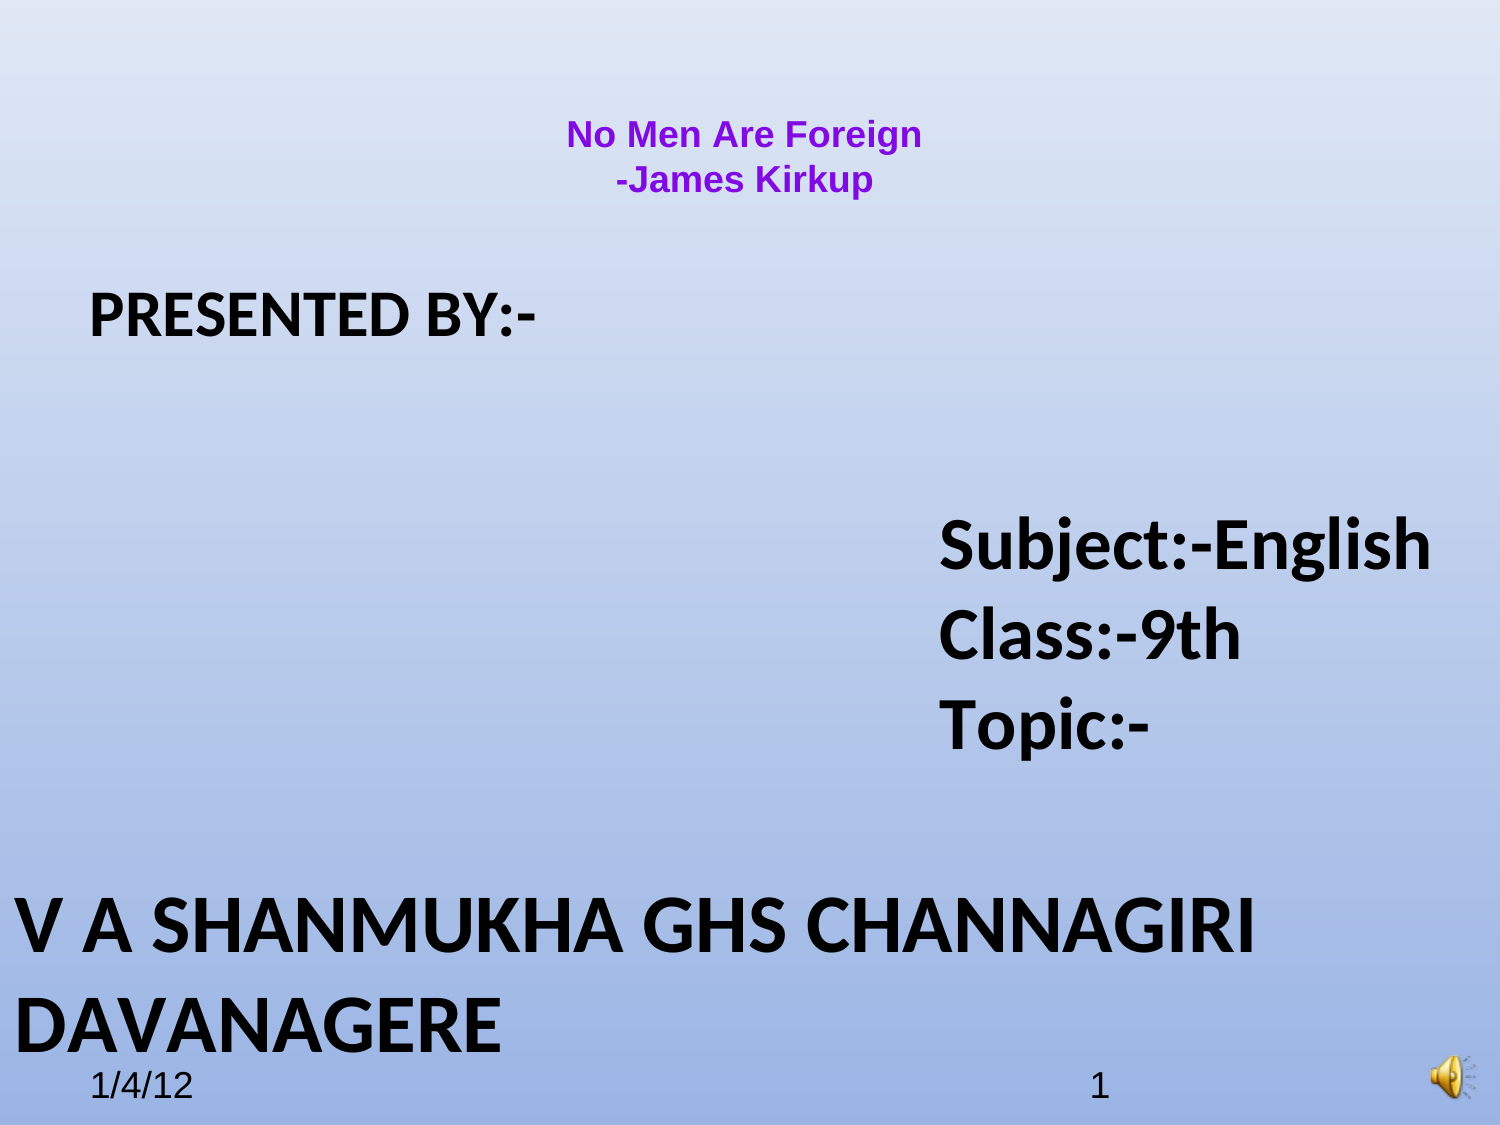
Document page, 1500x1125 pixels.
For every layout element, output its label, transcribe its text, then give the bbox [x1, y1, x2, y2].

picture [1429, 1054, 1480, 1105]
text_box No Men Are Foreign -James Kirkup [0, 24, 1500, 330]
text_box PRESENTED BY:- [74, 262, 1088, 751]
text_box Subject:-English Class:-9th Topic:- [924, 487, 1476, 776]
text_box V A SHANMUKHA GHS CHANNAGIRI DAVANAGERE [0, 862, 1500, 999]
